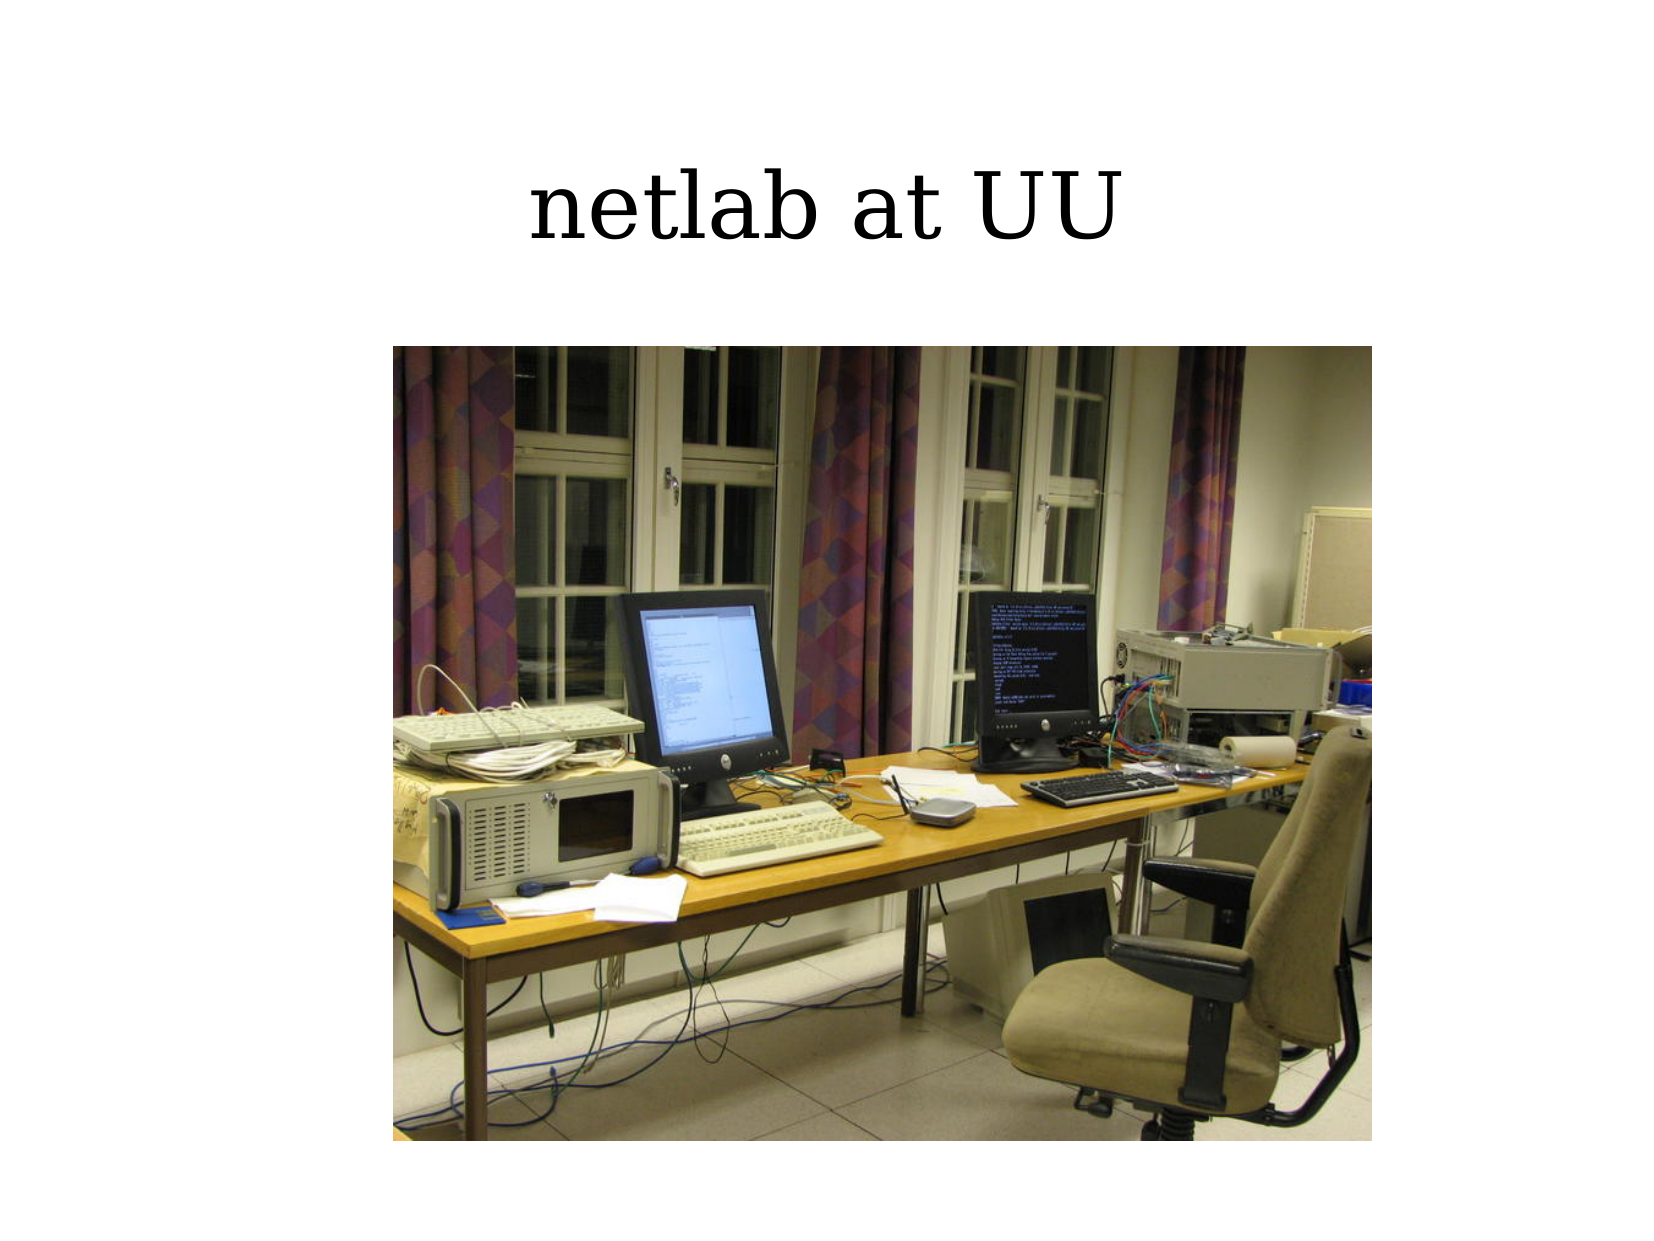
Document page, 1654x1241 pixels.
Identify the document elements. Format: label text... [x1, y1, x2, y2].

title netlab at UU [121, 102, 1534, 311]
picture [393, 346, 1372, 1141]
